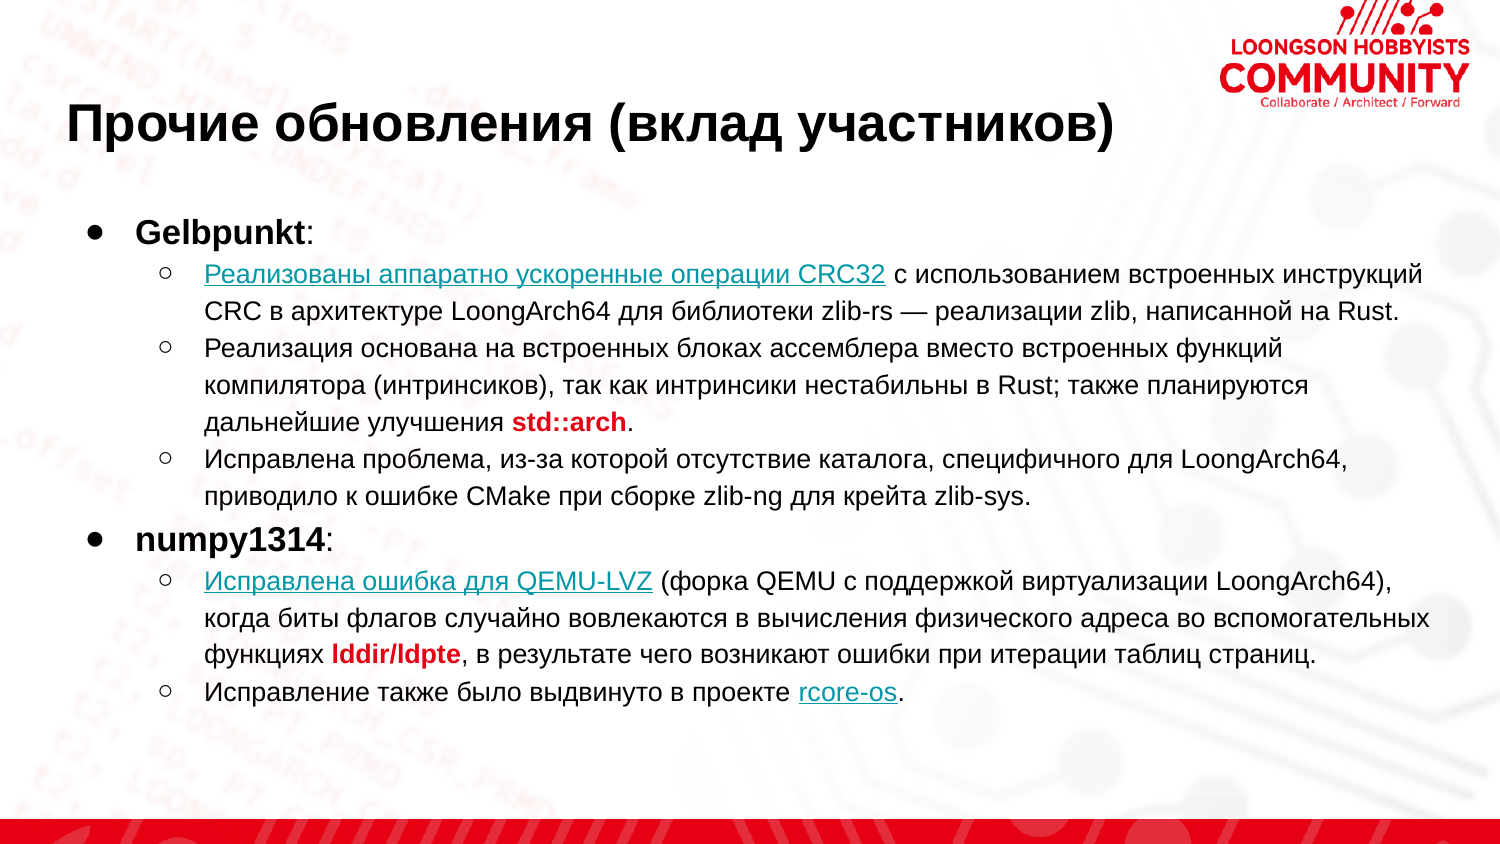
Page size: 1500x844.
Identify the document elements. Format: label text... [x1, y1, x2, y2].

picture [0, 0, 1500, 844]
list Gelbpunkt: Реализованы аппаратно ускоренные операции CRC32 с использованием встроенных инструкций CRC в архитектуре LoongArch64 для библиотеки zlib-rs — реализации zlib, написанной на Rust. Реализация основана на встроенных блоках ассемблера вместо встроенных функций компилятора (интринсиков), так как интринсики нестабильны в Rust; также планируются дальнейшие улучшения std::arch. Исправлена проблема, из-за которой отсутствие каталога, специфичного для LoongArch64, приводило к ошибке CMake при сборке zlib-ng для крейта zlib-sys. numpy1314: Исправлена ошибка для QEMU-LVZ (форка QEMU с поддержкой виртуализации LoongArch64), когда биты флагов случайно вовлекаются в вычисления физического адреса во вспомогательных функциях lddir/ldpte, в результате чего возникают ошибки при итерации таблиц страниц. Исправление также было выдвинуто в проекте rcore-os. [51, 189, 1449, 797]
title Прочие обновления (вклад участников) [51, 72, 1449, 167]
